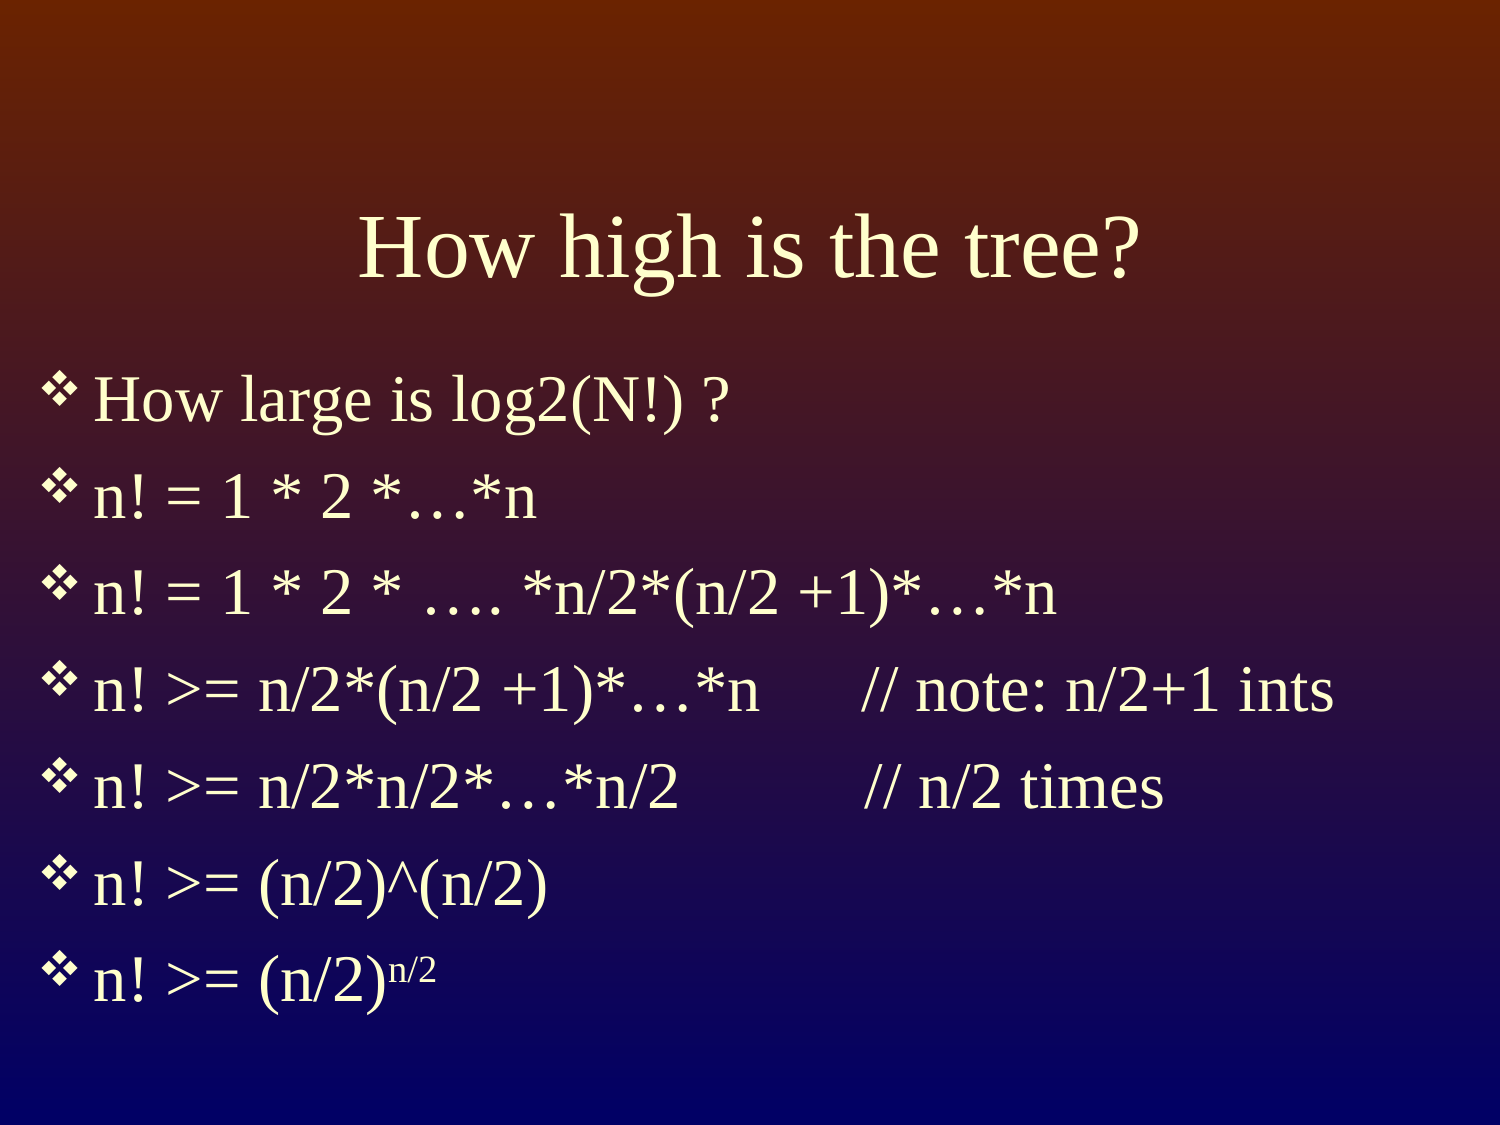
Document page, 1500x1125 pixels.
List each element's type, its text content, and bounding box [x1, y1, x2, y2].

list How large is log2(N!) ? n! = 1 * 2 *…*n n! = 1 * 2 * …. *n/2*(n/2 +1)*…*n n! >= n/2*(n/2 +1)*…*n // note: n/2+1 ints n! >= n/2*n/2*…*n/2 // n/2 times n! >= (n/2)^(n/2) n! >= (n/2)n/2 [22, 347, 1482, 1026]
title How high is the tree? [22, 145, 1480, 336]
